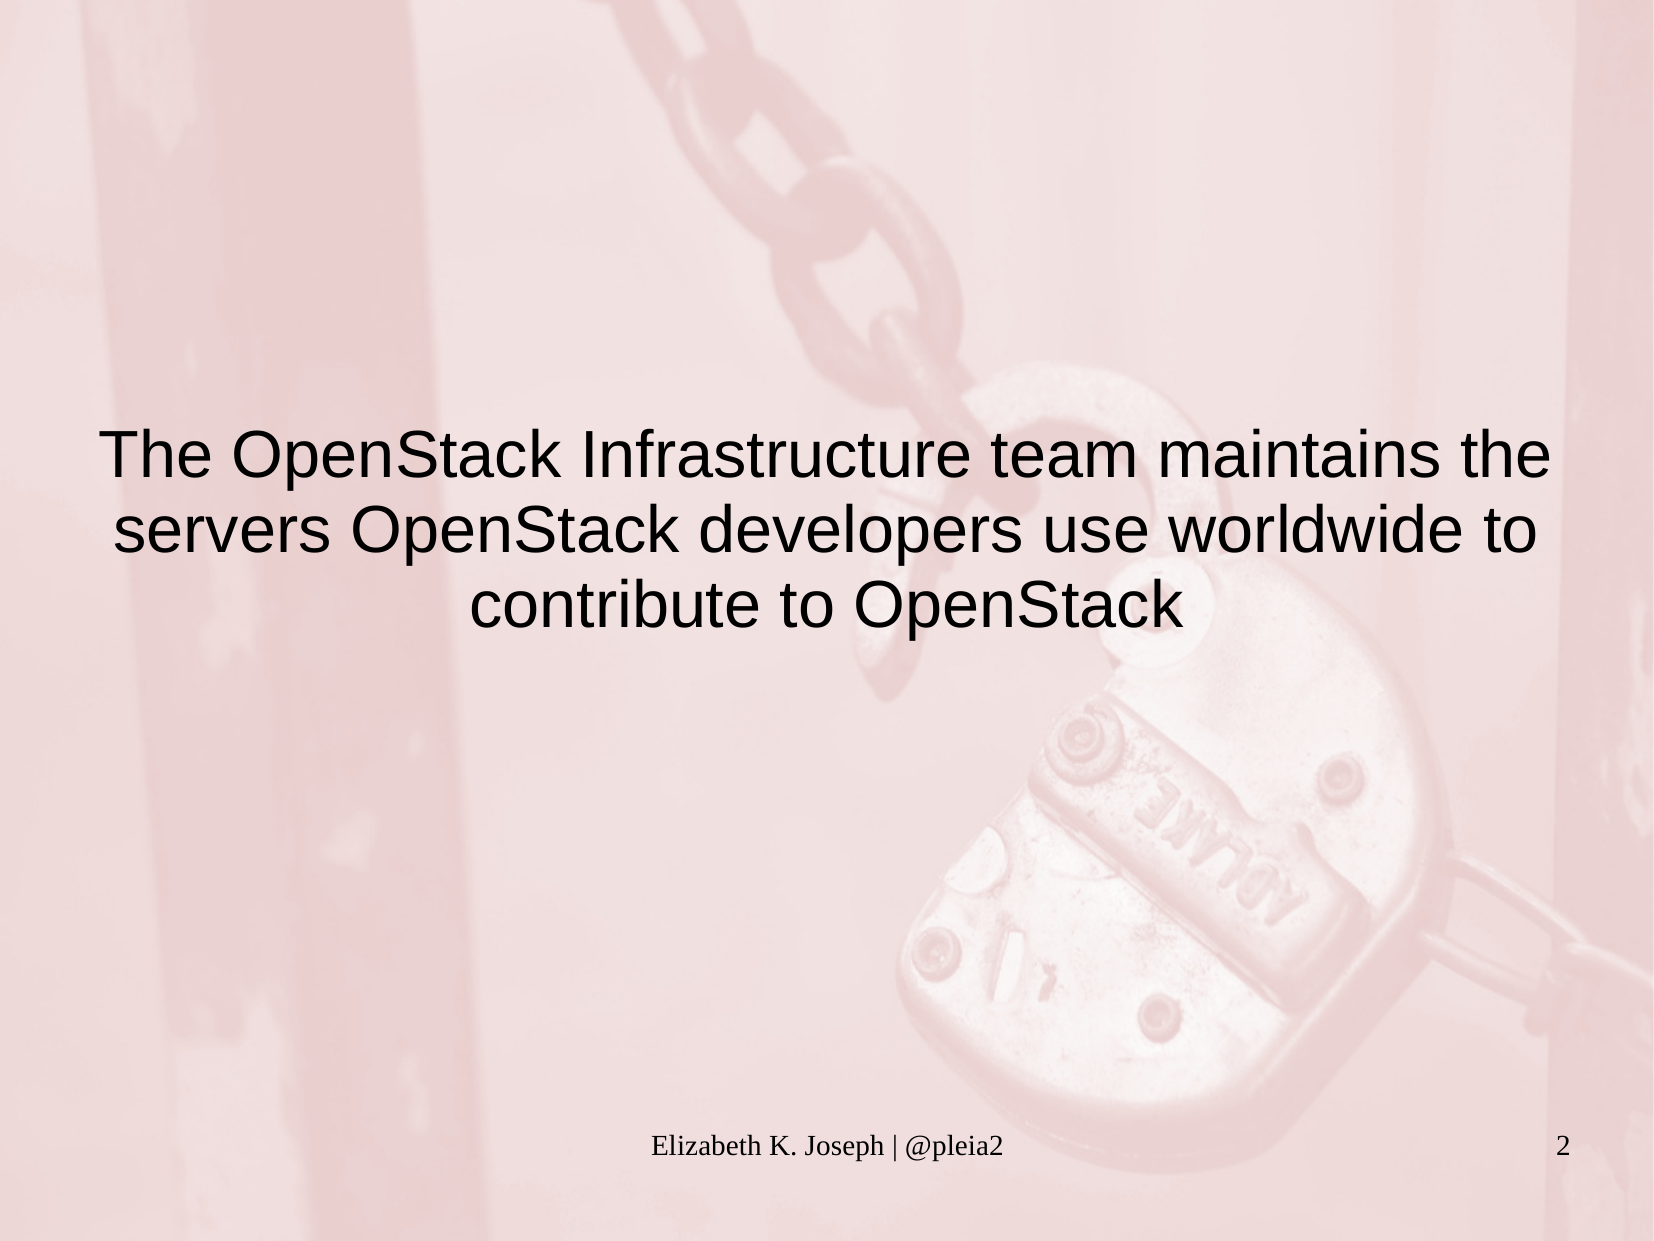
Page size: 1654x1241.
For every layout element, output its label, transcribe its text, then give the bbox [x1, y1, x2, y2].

subtitle The OpenStack Infrastructure team maintains the servers OpenStack developers use worldwide to contribute to OpenStack [82, 49, 1571, 1010]
picture [0, 0, 1654, 1241]
